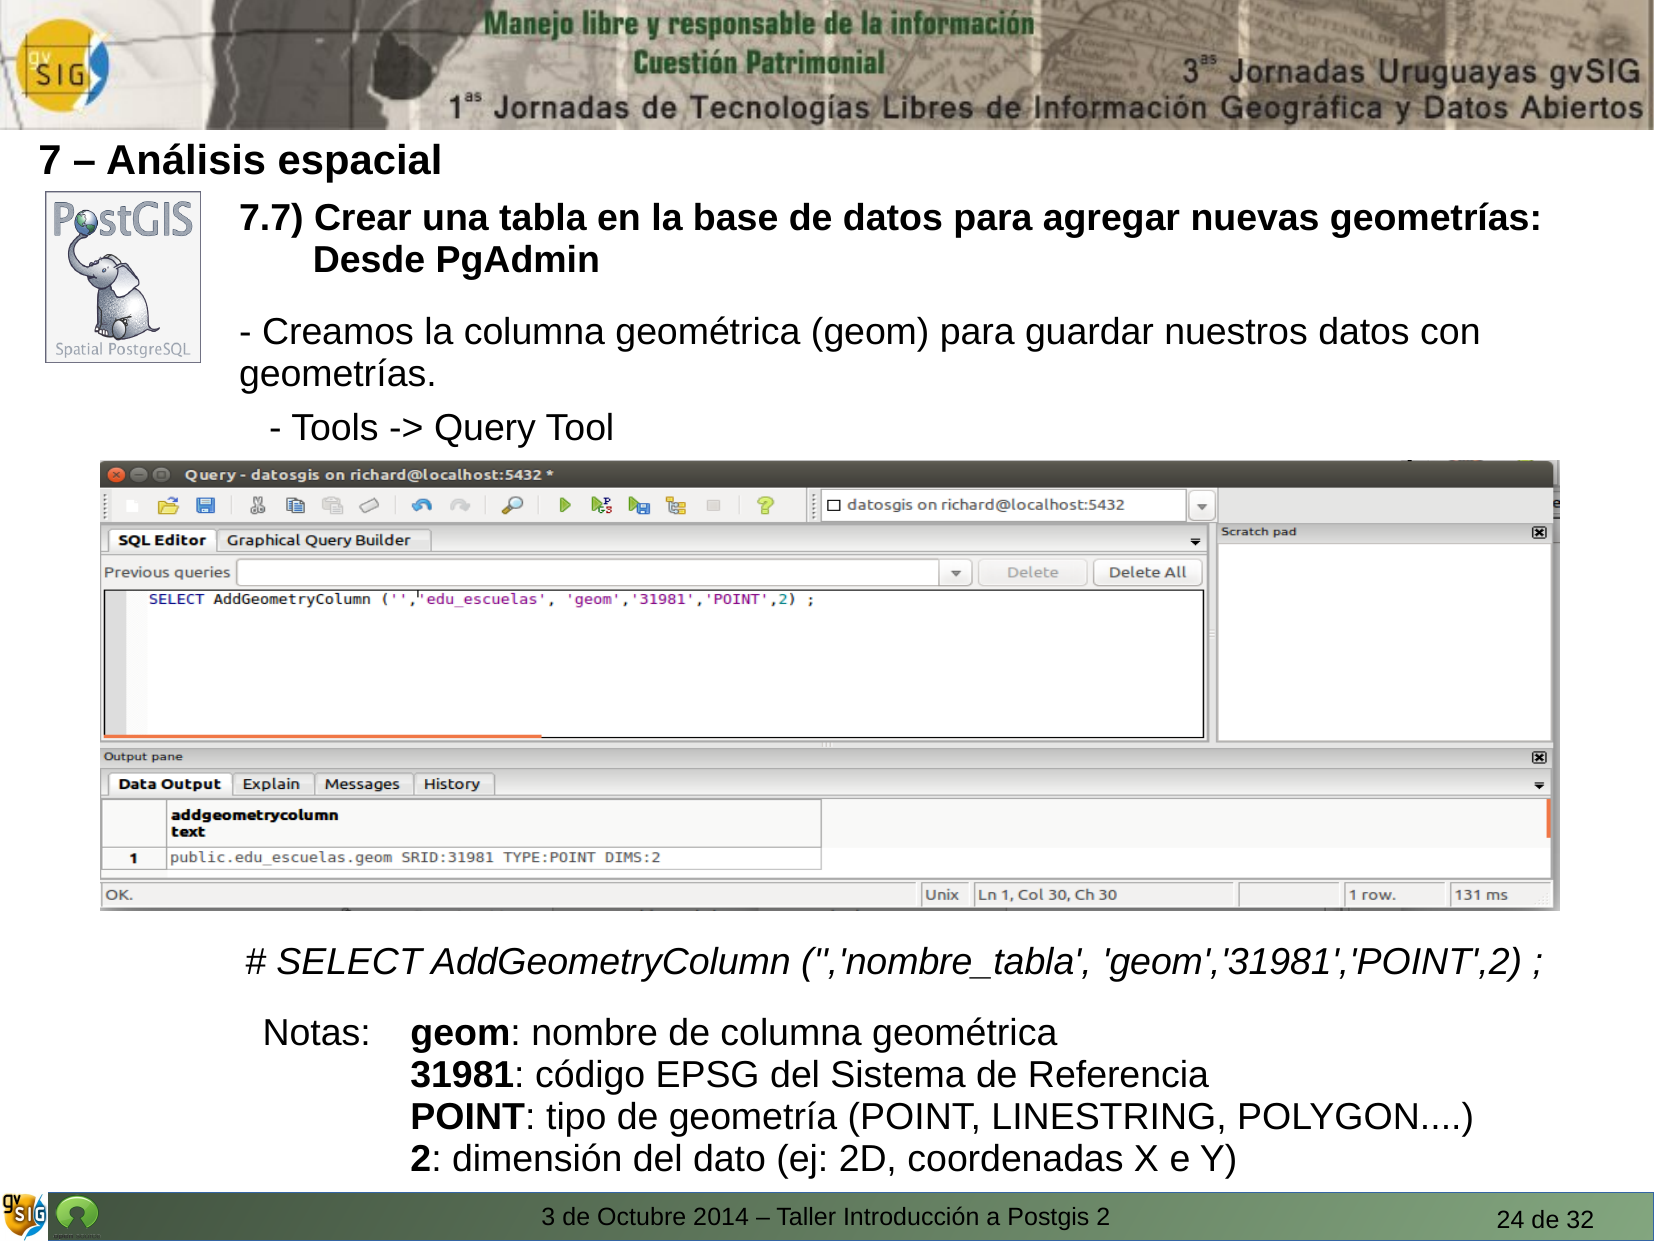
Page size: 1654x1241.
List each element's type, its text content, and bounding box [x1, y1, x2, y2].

picture [0, 0, 1654, 130]
picture [0, 1192, 107, 1241]
picture [100, 402, 1560, 912]
text_box <número> de 32 [1481, 1198, 1654, 1241]
text_box 7.7) Crear una tabla en la base de datos para agregar nuevas geometrías: Desde PgAdmin [224, 188, 1619, 330]
text_box - Tools -> Query Tool [254, 399, 1223, 457]
text_box 3 de Octubre 2014 – Taller Introducción a Postgis 2 [107, 1192, 1654, 1241]
text_box Notas: geom: nombre de columna geométrica 31981: código EPSG del Sistema de Referencia POINT: tipo de geometría (POINT, LINESTRING, POLYGON....) 2: dimensión del dato (ej: 2D, coordenadas X e Y) [248, 1003, 1501, 1187]
picture [45, 191, 201, 363]
text_box 7 – Análisis espacial [23, 129, 1630, 192]
text_box - Creamos la columna geométrica (geom) para guardar nuestros datos con geometrías. [224, 302, 1524, 402]
text_box # SELECT AddGeometryColumn ('','nombre_tabla', 'geom','31981','POINT',2) ; [230, 933, 1560, 990]
